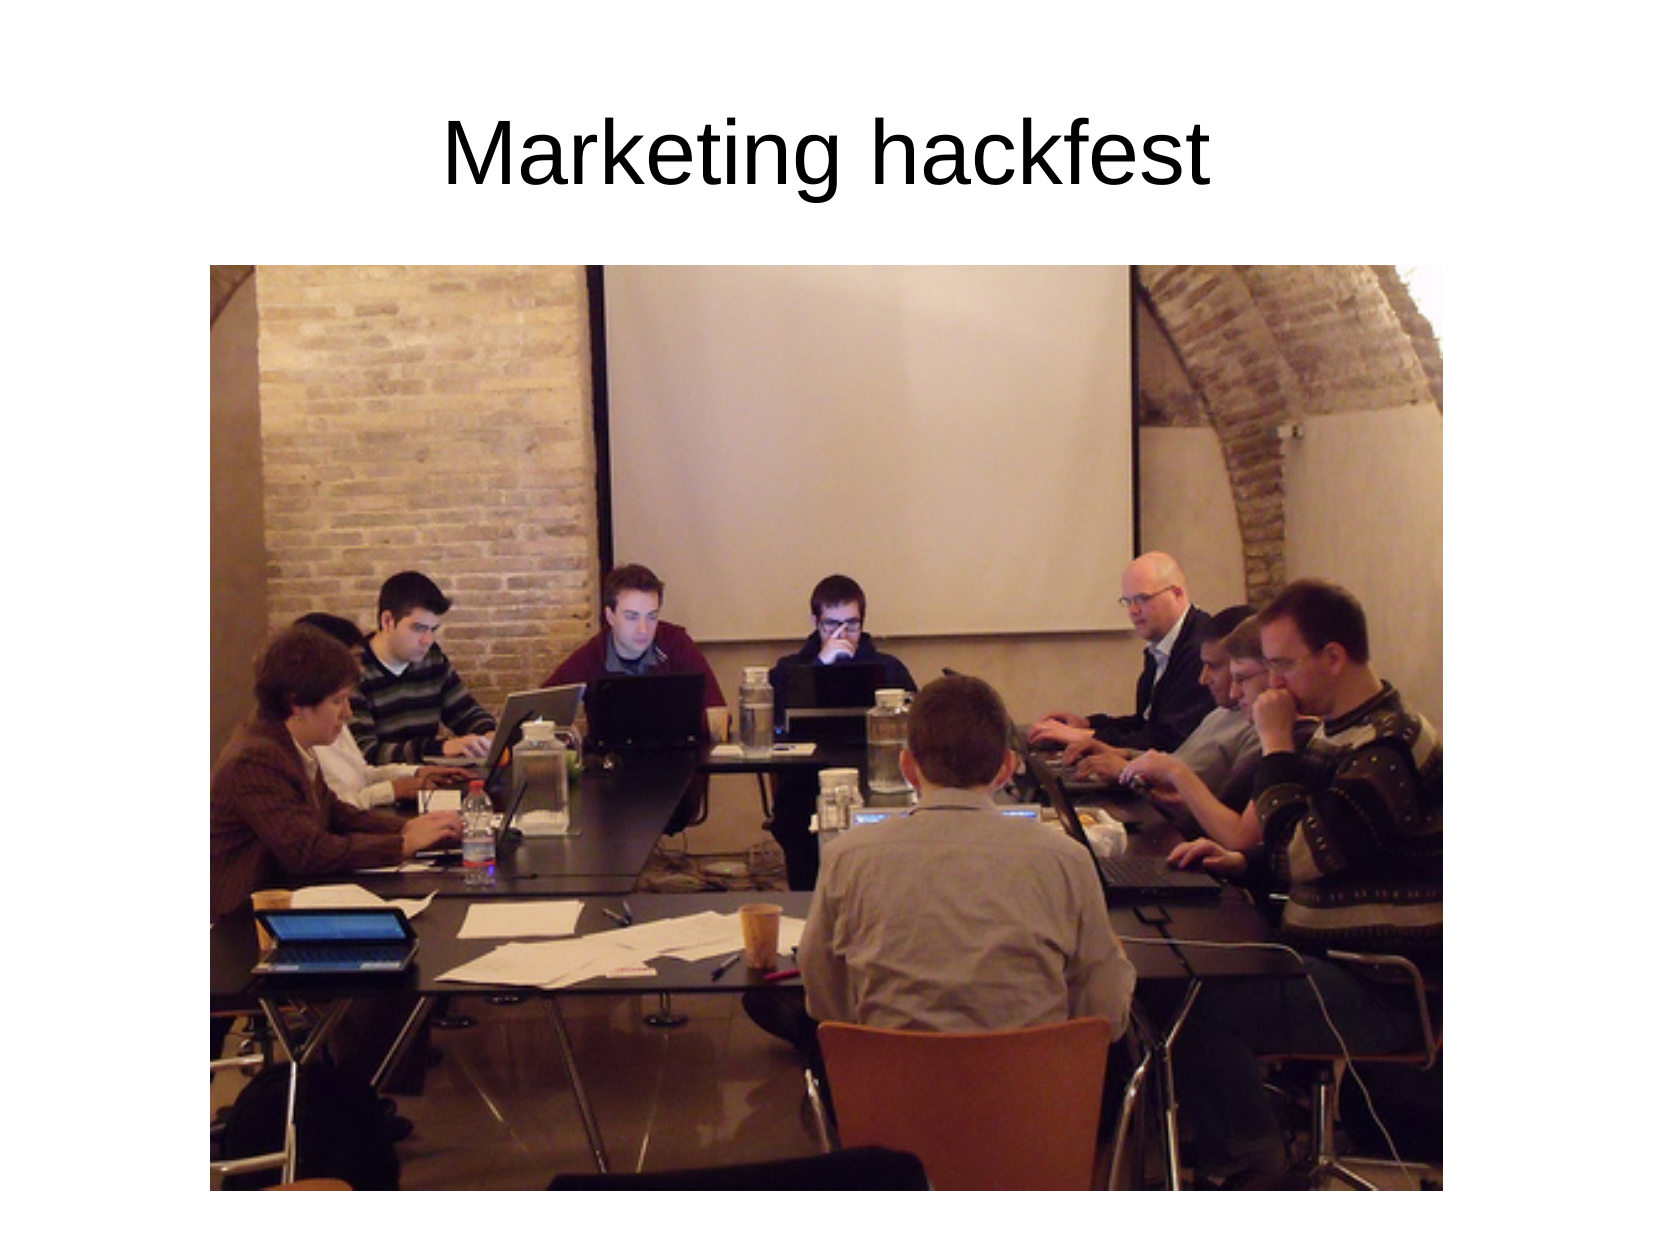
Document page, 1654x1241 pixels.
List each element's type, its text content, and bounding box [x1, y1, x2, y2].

picture [210, 265, 1443, 1191]
title Marketing hackfest [82, 56, 1571, 250]
